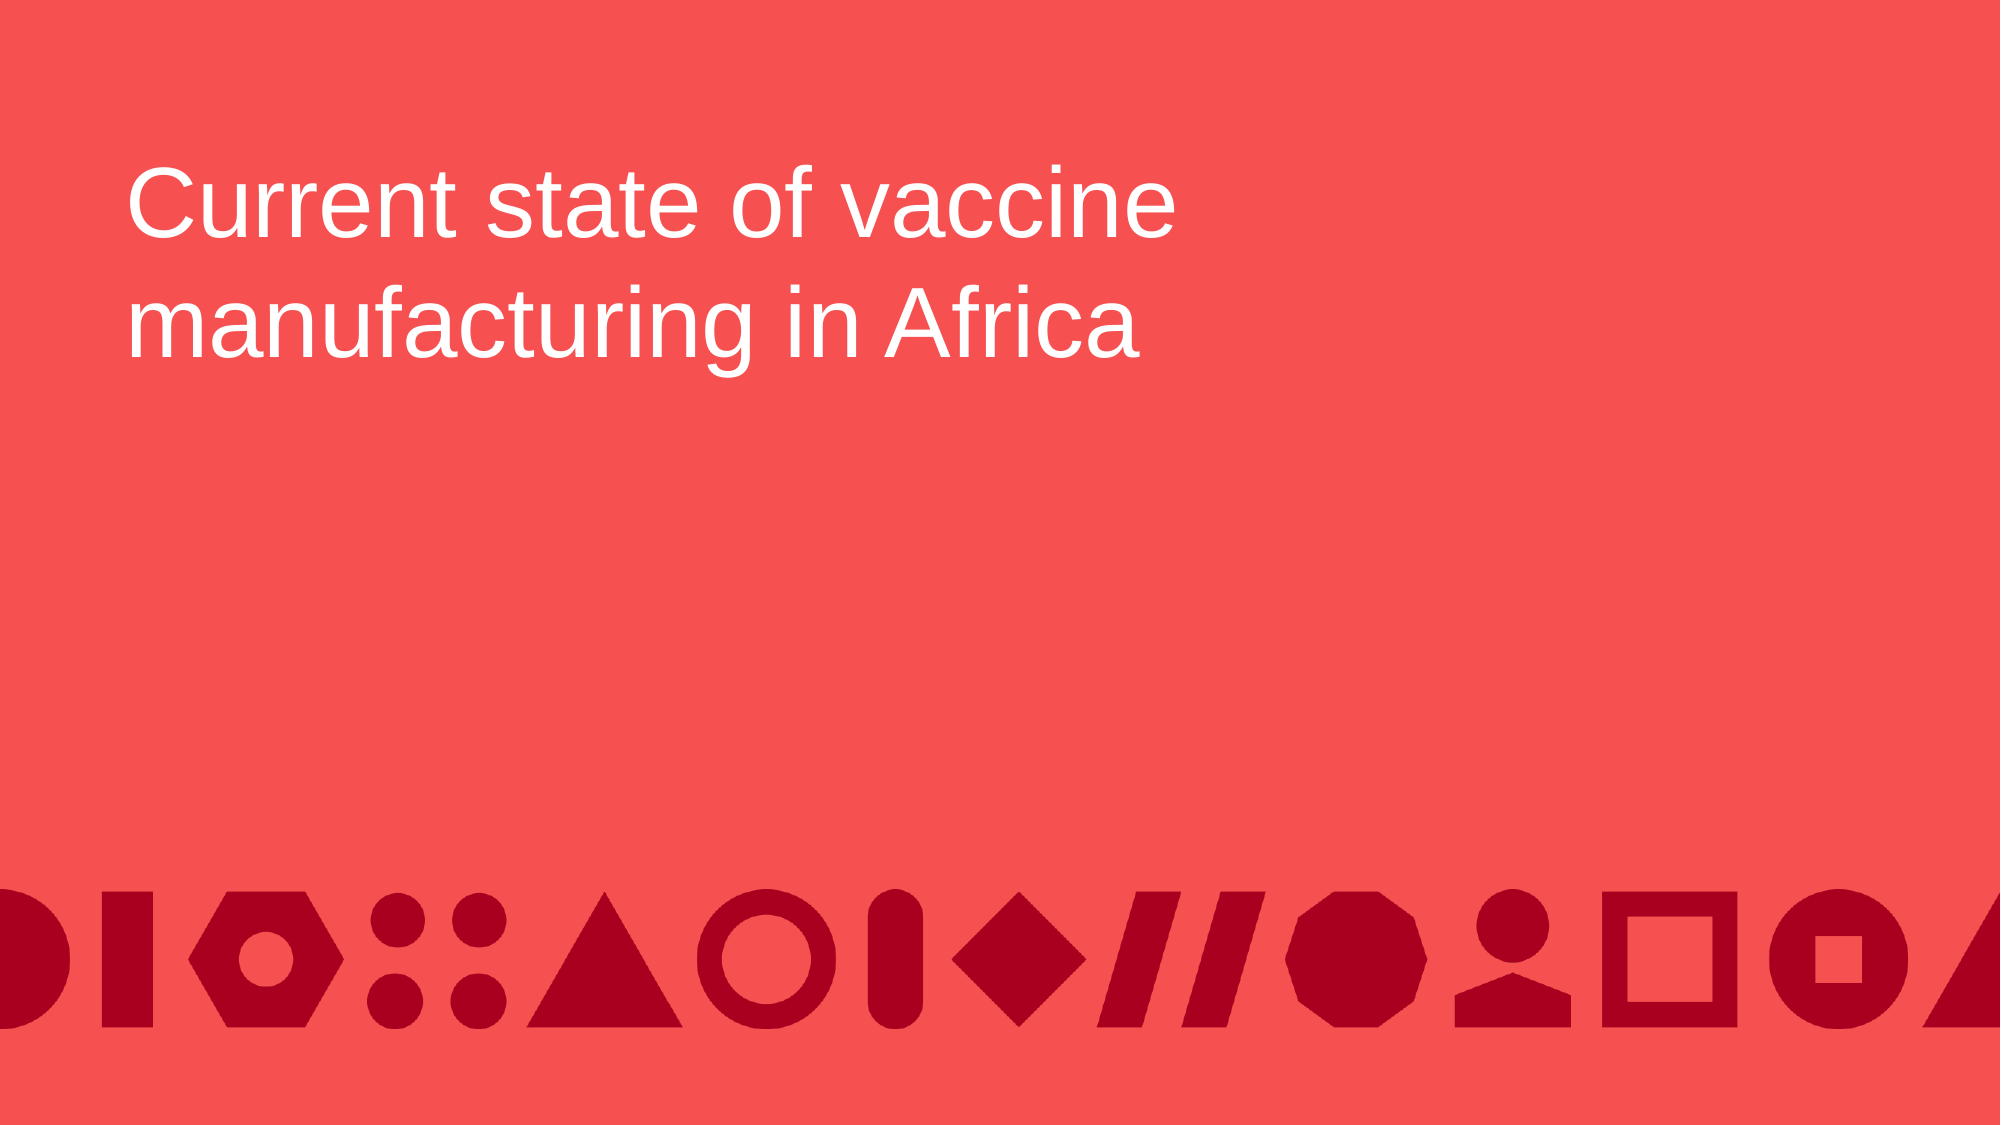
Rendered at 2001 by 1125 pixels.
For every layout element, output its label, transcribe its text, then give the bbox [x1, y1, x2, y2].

list Current state of vaccine manufacturing in Africa [125, 137, 1574, 601]
